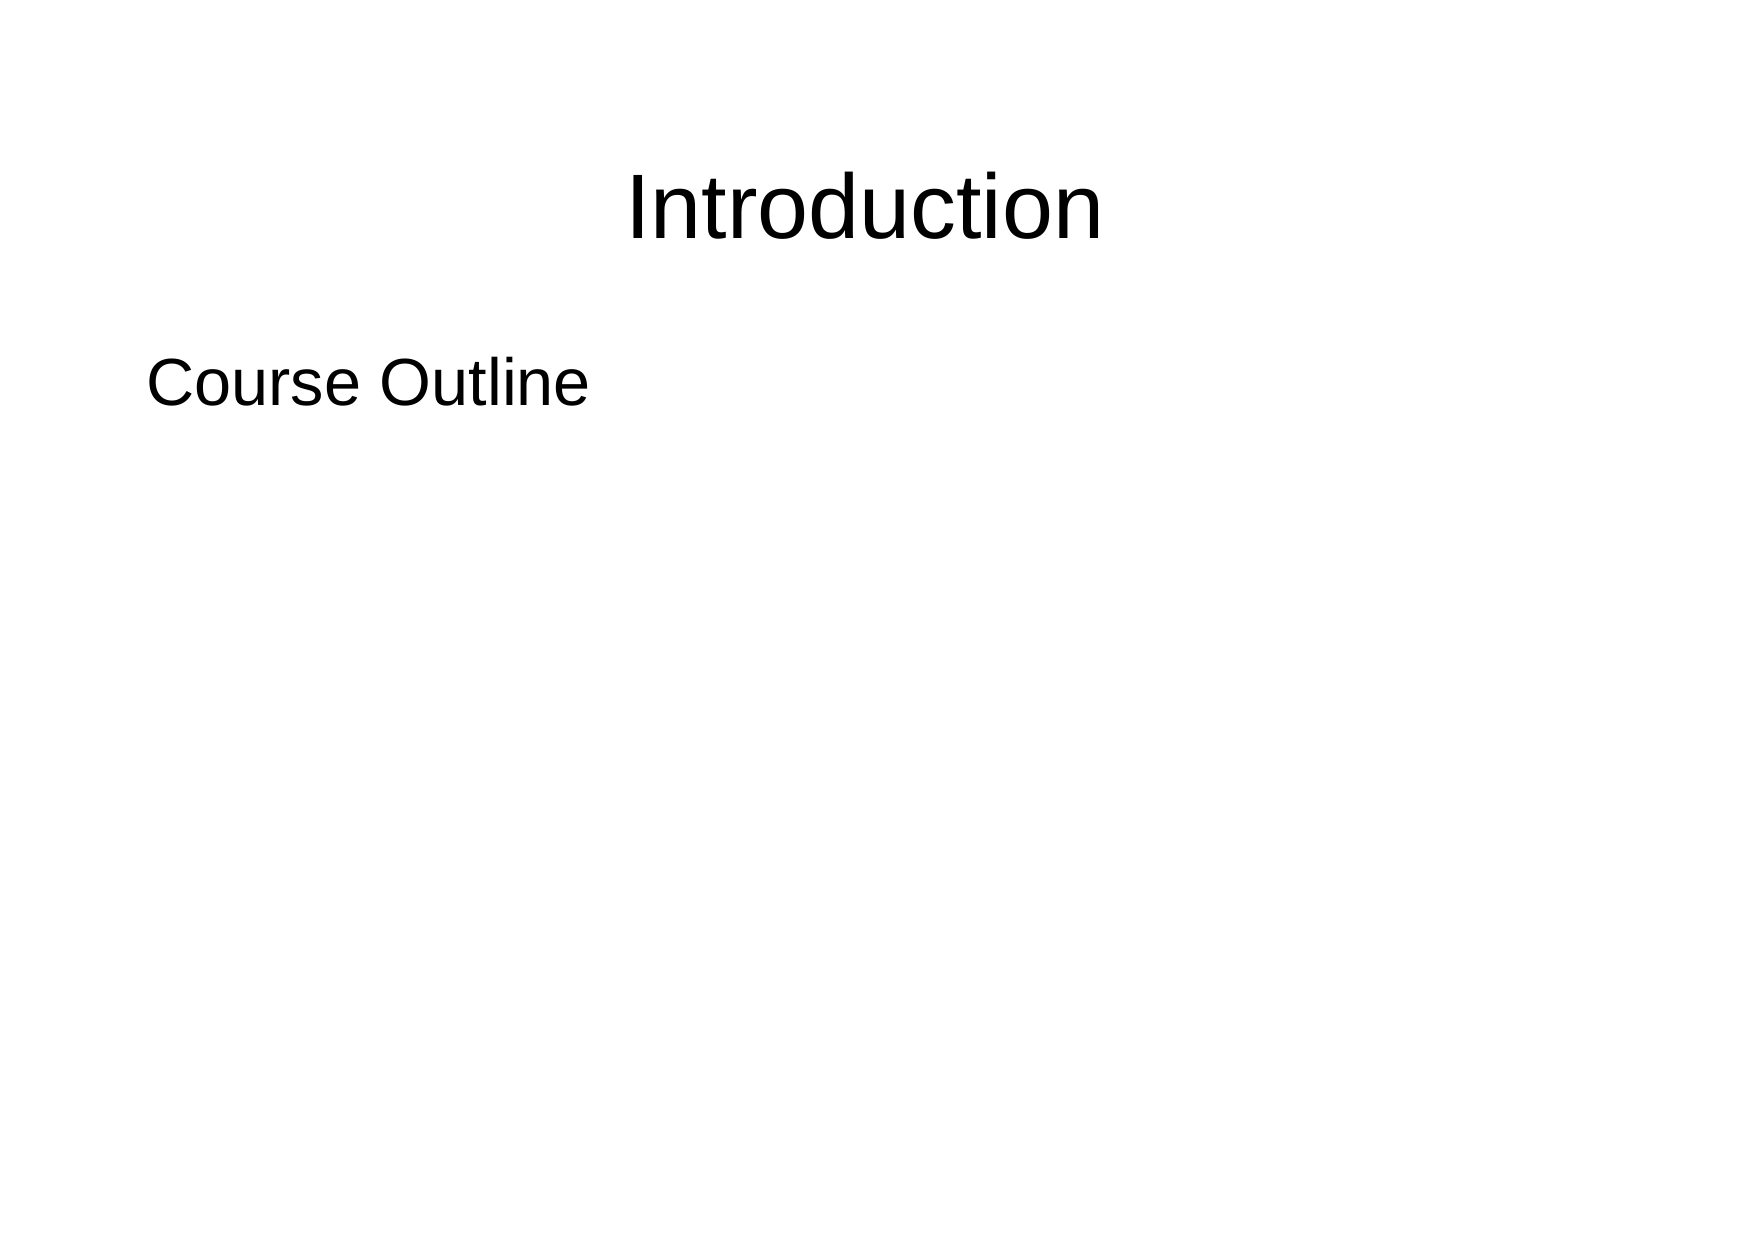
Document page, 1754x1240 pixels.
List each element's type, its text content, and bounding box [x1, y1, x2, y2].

title Introduction [128, 102, 1627, 310]
list Course Outline [128, 344, 1627, 1126]
